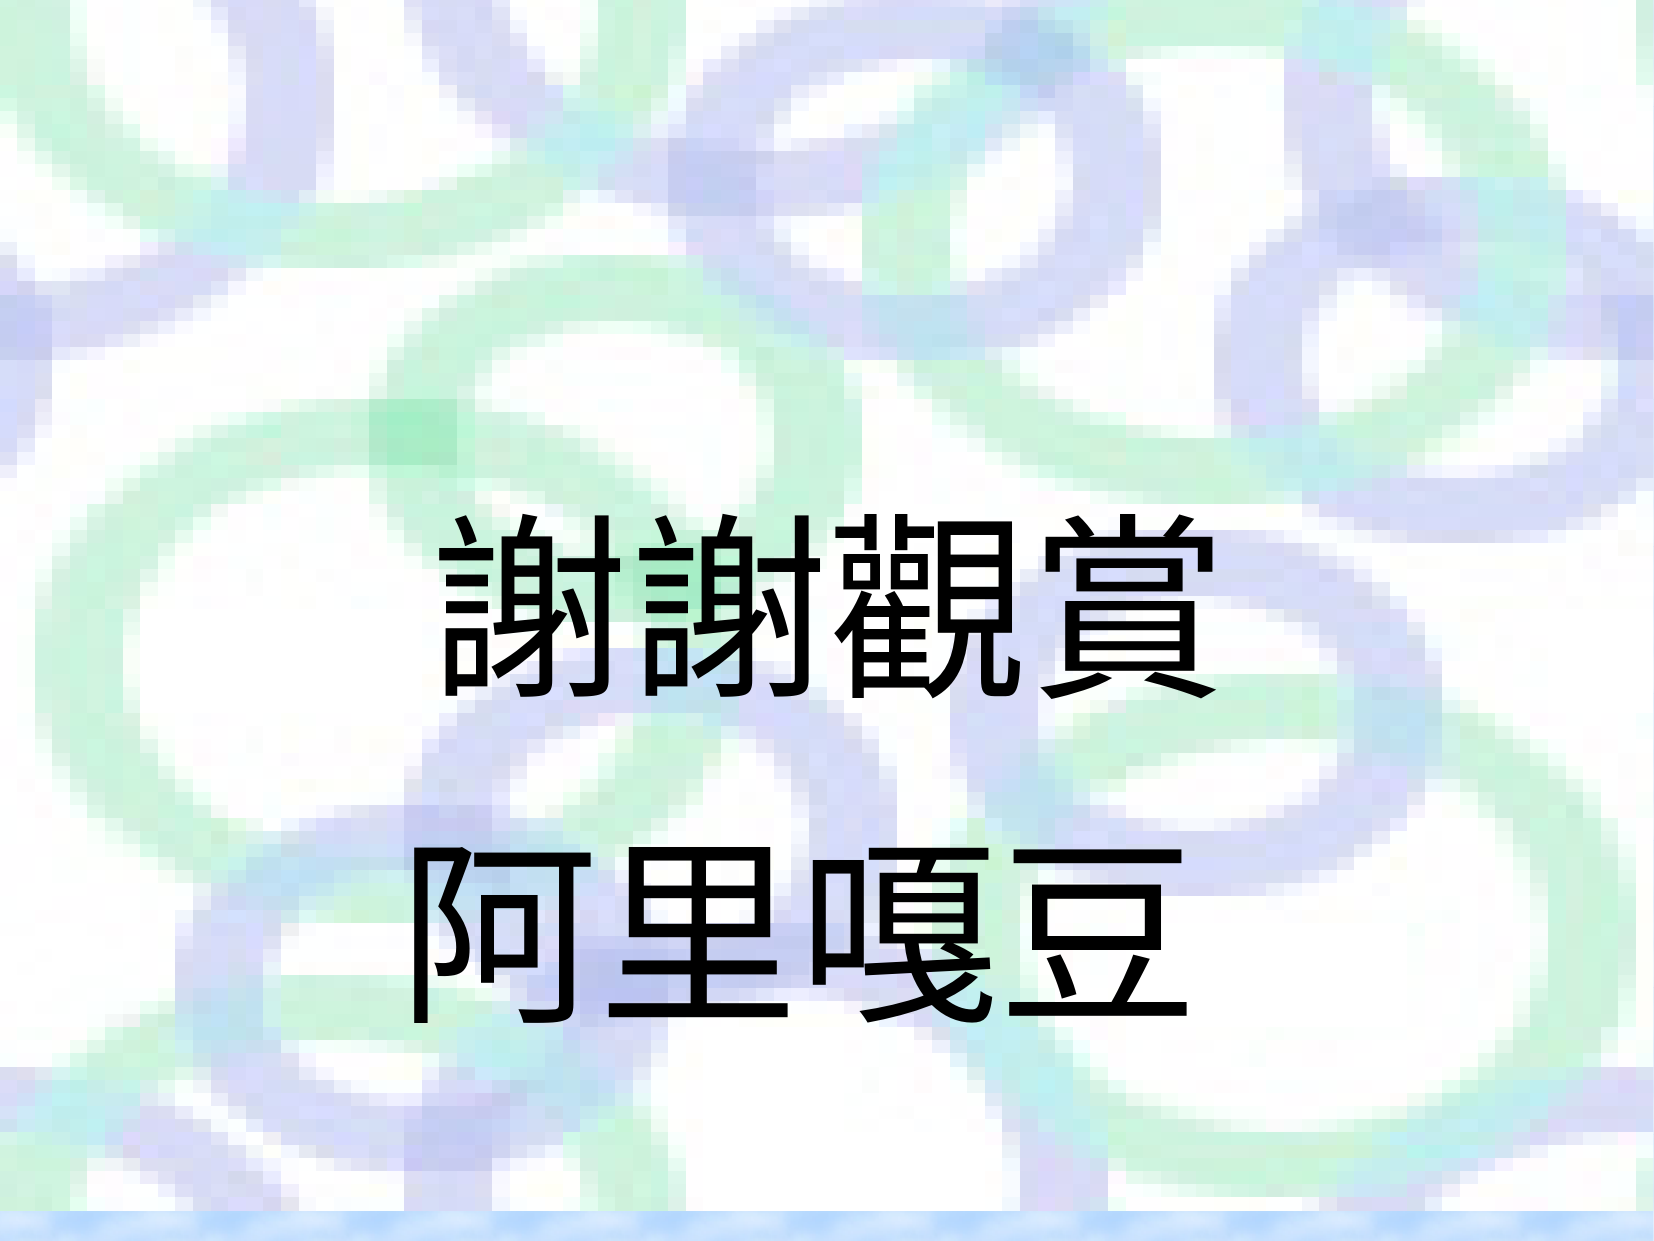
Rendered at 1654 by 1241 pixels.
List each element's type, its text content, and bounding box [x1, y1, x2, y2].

text_box 謝謝觀賞 [413, 442, 1447, 709]
picture [0, 0, 1654, 1241]
text_box 阿里嘎豆 [383, 767, 1270, 983]
